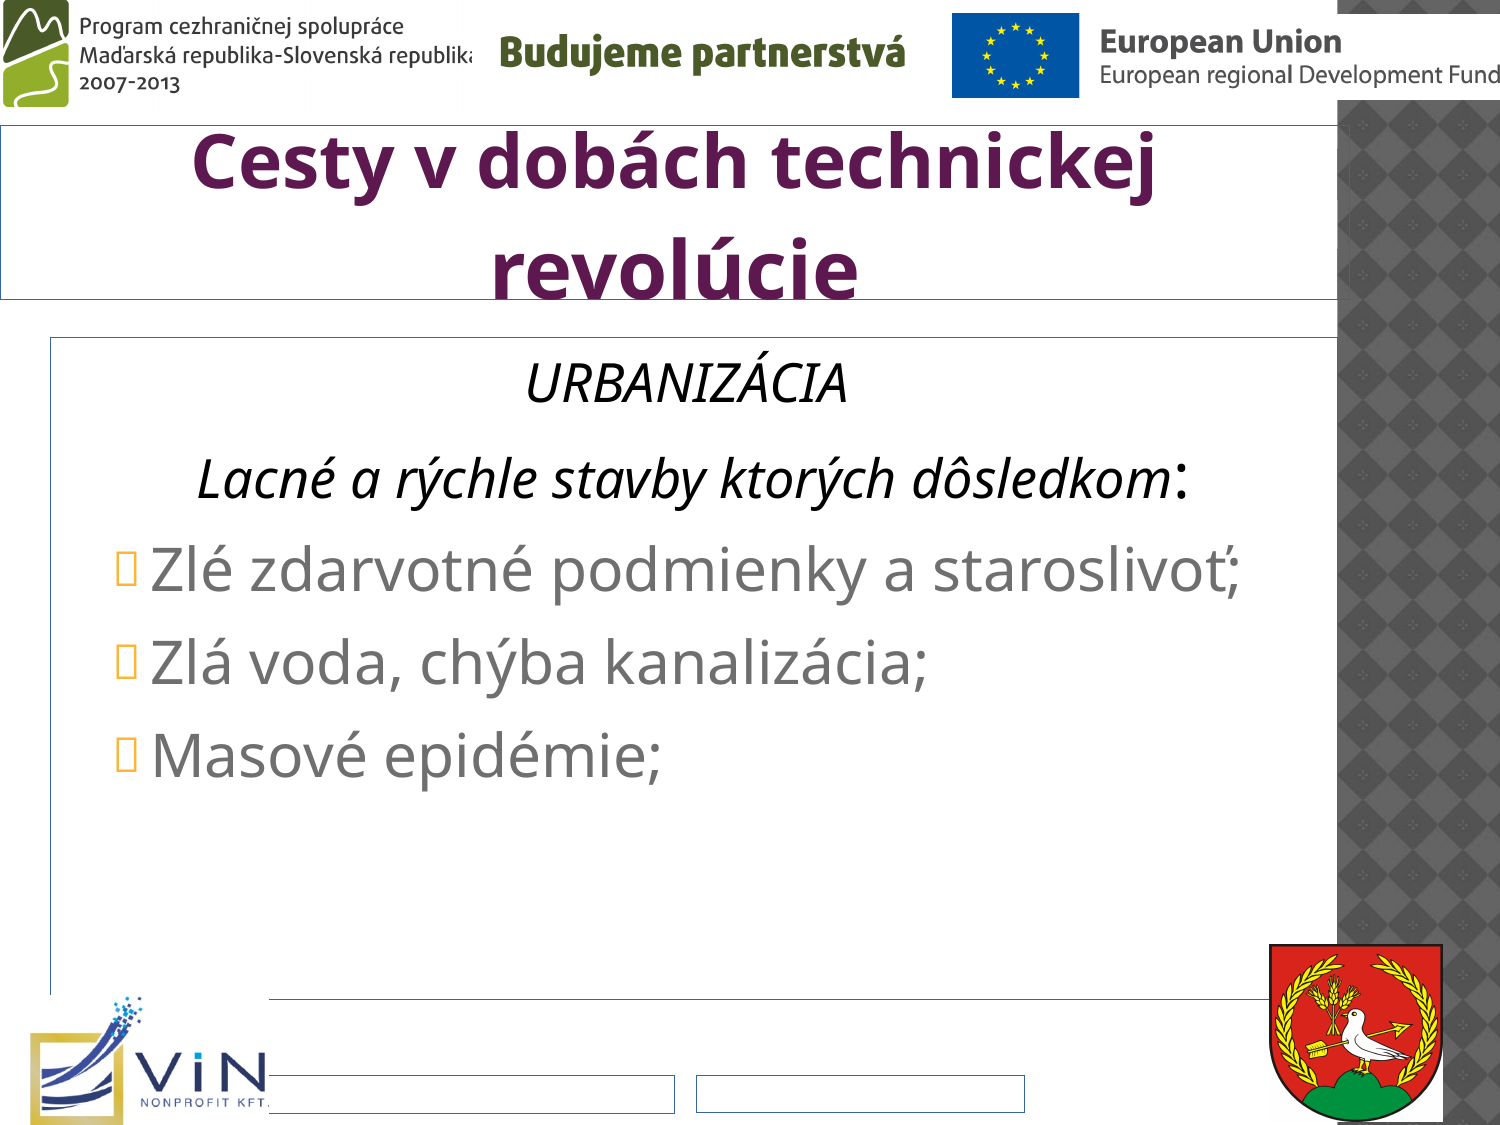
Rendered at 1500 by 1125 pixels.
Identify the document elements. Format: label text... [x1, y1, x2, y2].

list URBANIZÁCIA Lacné a rýchle stavby ktorých dôsledkom: Zlé zdarvotné podmienky a staroslivoť; Zlá voda, chýba kanalizácia; Masové epidémie; [50, 337, 1338, 1000]
picture [0, 0, 944, 119]
title Cesty v dobách technickej revolúcie [0, 125, 1350, 300]
picture [952, 0, 1500, 1125]
picture [7, 995, 269, 1125]
